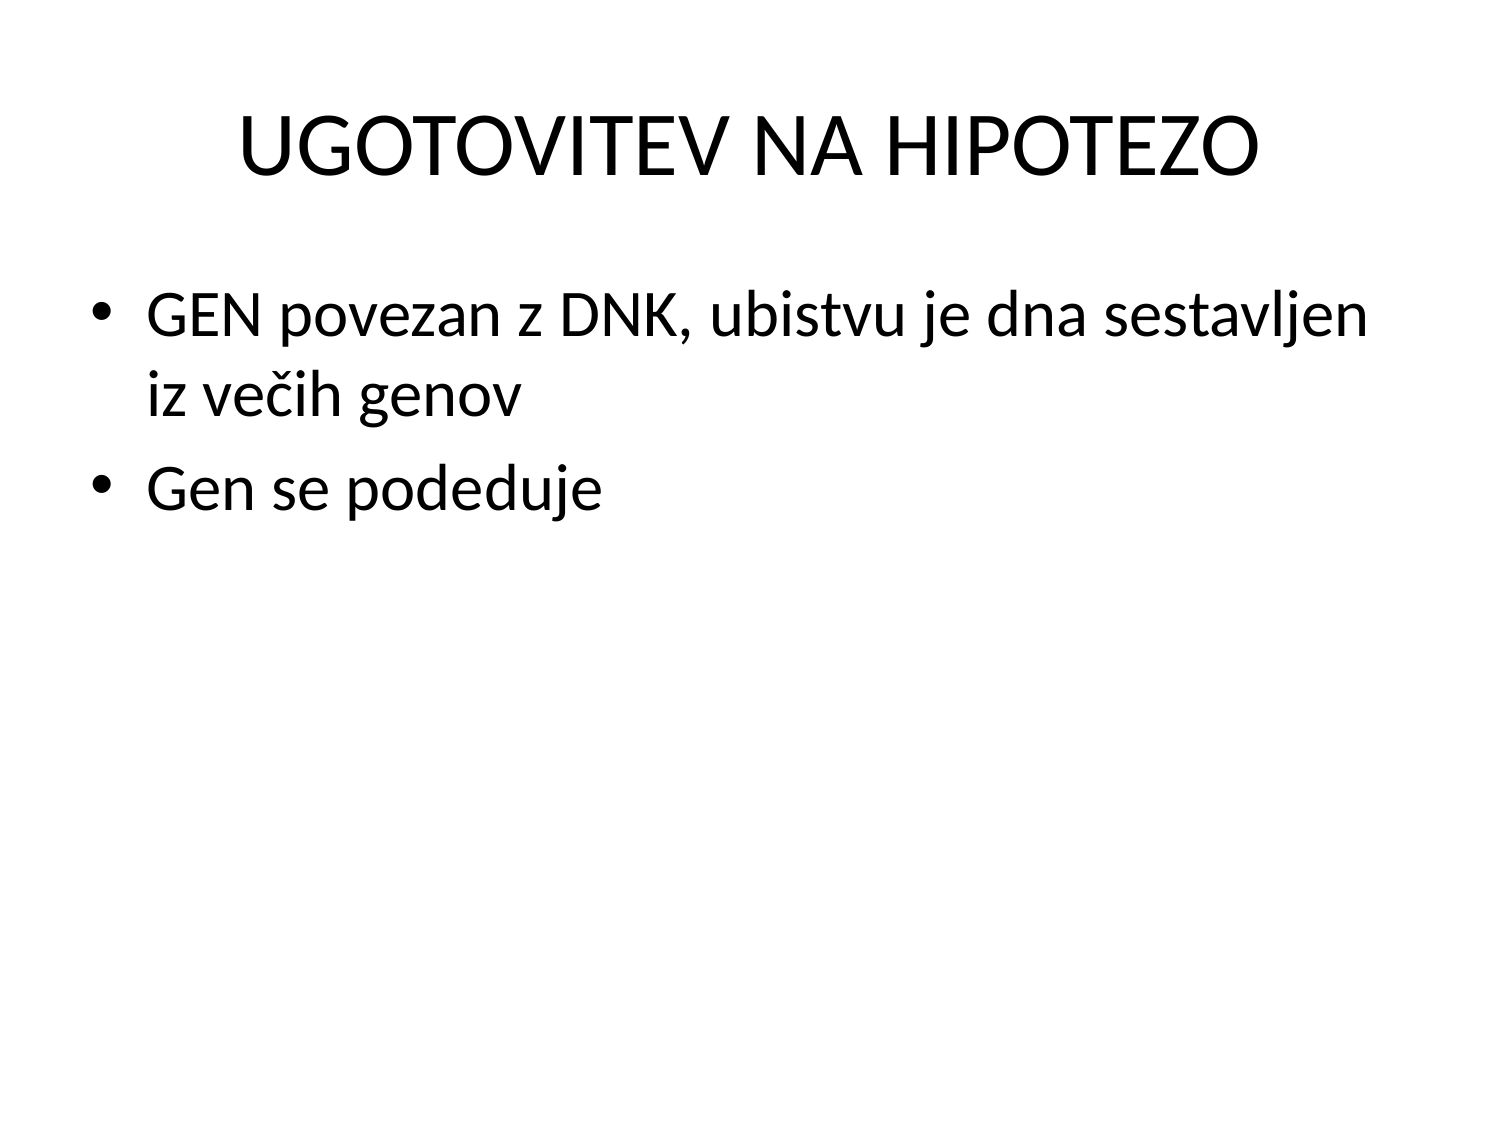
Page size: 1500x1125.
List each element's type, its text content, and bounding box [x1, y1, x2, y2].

title UGOTOVITEV NA HIPOTEZO [75, 45, 1425, 233]
list GEN povezan z DNK, ubistvu je dna sestavljen iz večih genov Gen se podeduje [75, 262, 1425, 1005]
